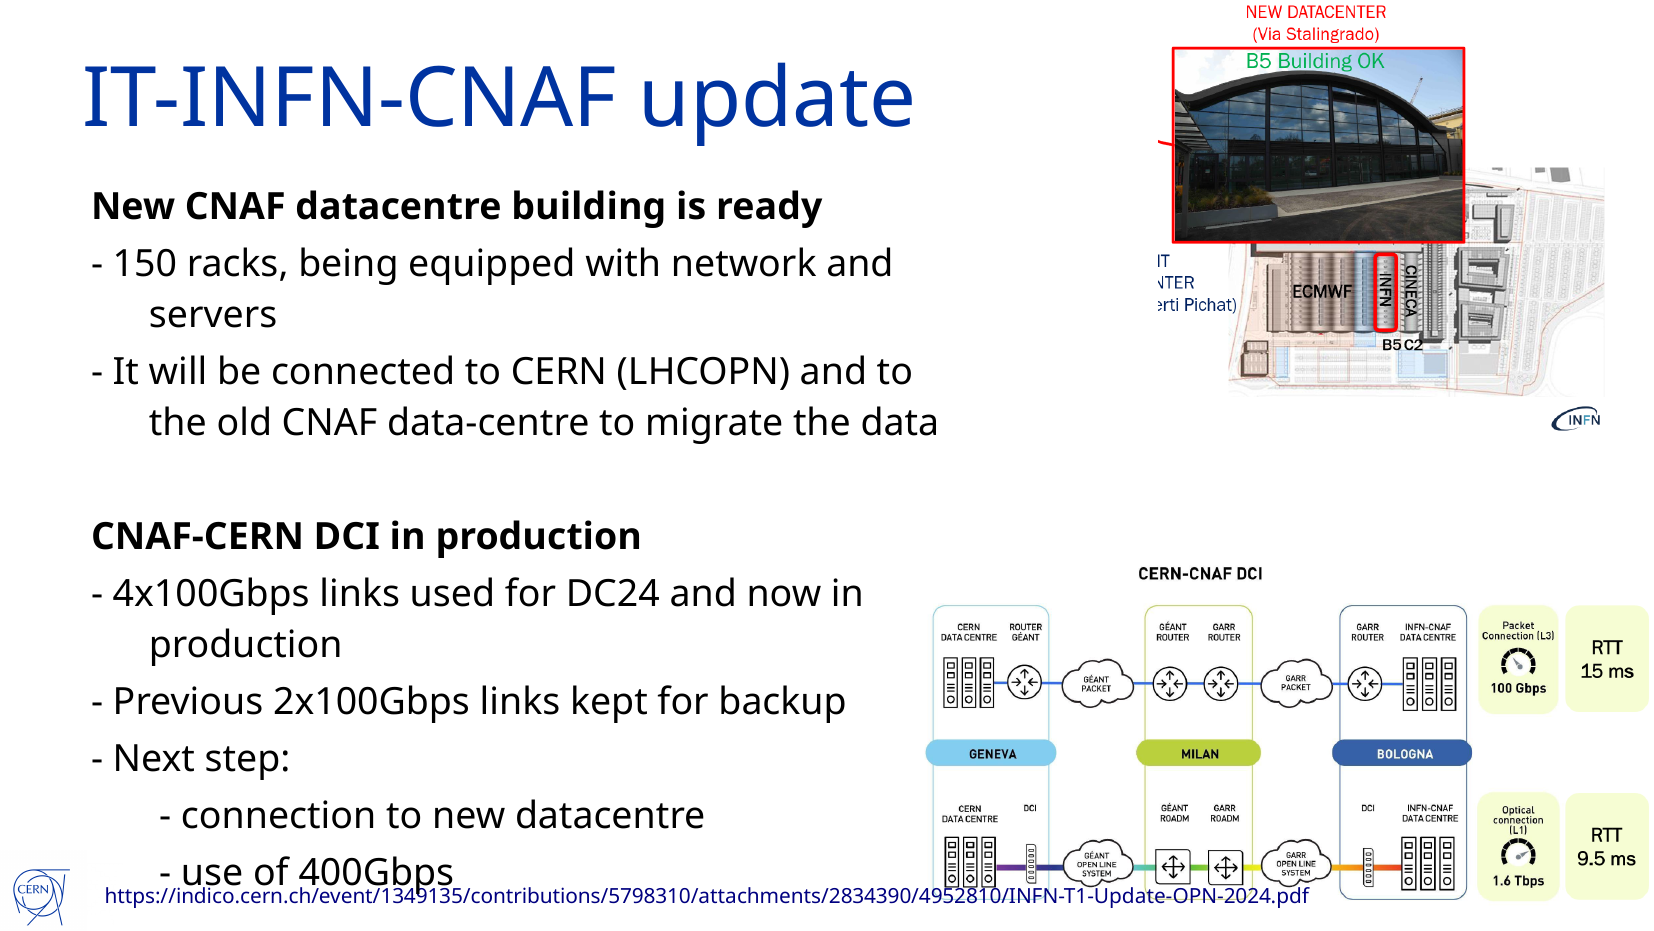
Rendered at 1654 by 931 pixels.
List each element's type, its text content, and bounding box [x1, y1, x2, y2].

text_box New CNAF datacentre building is ready - 150 racks, being equipped with network and servers - It will be connected to CERN (LHCOPN) and to the old CNAF data-centre to migrate the data CNAF-CERN DCI in production - 4x100Gbps links used for DC24 and now in production - Previous 2x100Gbps links kept for backup - Next step: - connection to new datacentre - use of 400Gbps [76, 172, 996, 931]
text_box https://indico.cern.ch/event/1349135/contributions/5798310/attachments/2834390/4952810/INFN-T1-Update-OPN-2024.pdf [996, 873, 1466, 931]
picture [0, 850, 76, 931]
picture [996, 562, 1654, 910]
title IT-INFN-CNAF update [82, 37, 1158, 143]
picture [1158, 4, 1609, 438]
